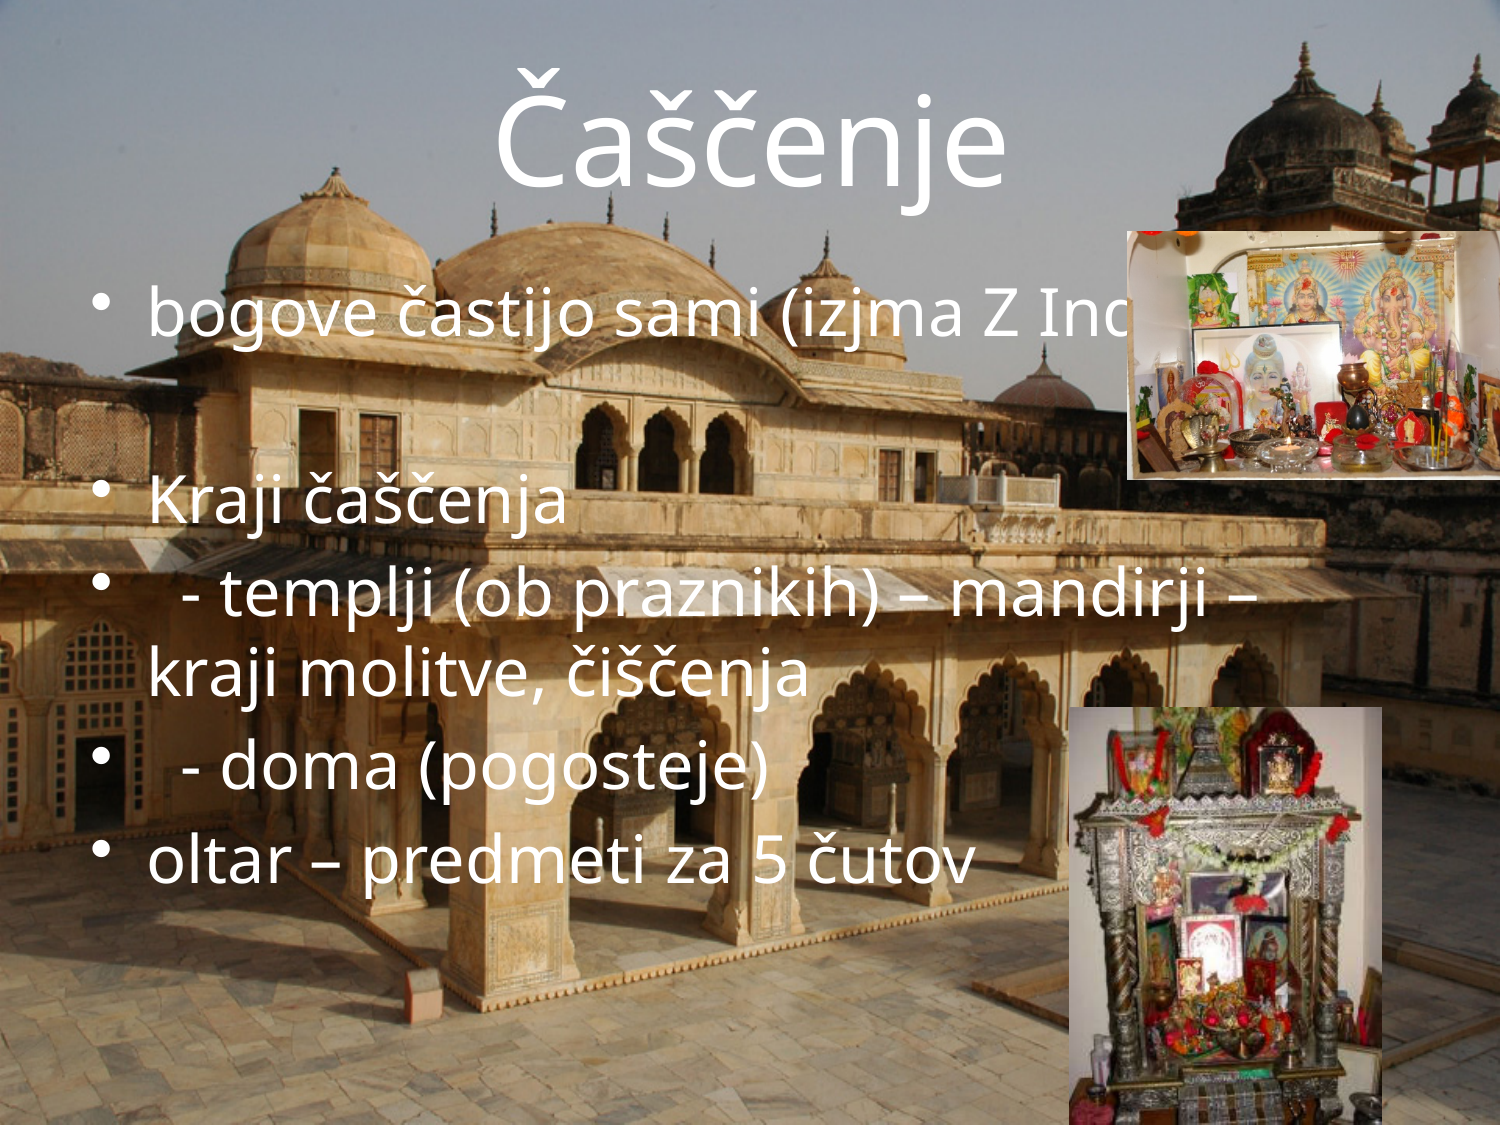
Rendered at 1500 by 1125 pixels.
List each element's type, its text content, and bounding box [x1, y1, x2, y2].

picture [0, 0, 1500, 1125]
list bogove častijo sami (izjma Z Indija) Kraji čaščenja - templji (ob praznikih) – mandirji – kraji molitve, čiščenja - doma (pogosteje) oltar – predmeti za 5 čutov [75, 262, 1425, 1005]
title Čaščenje [76, 42, 1427, 231]
